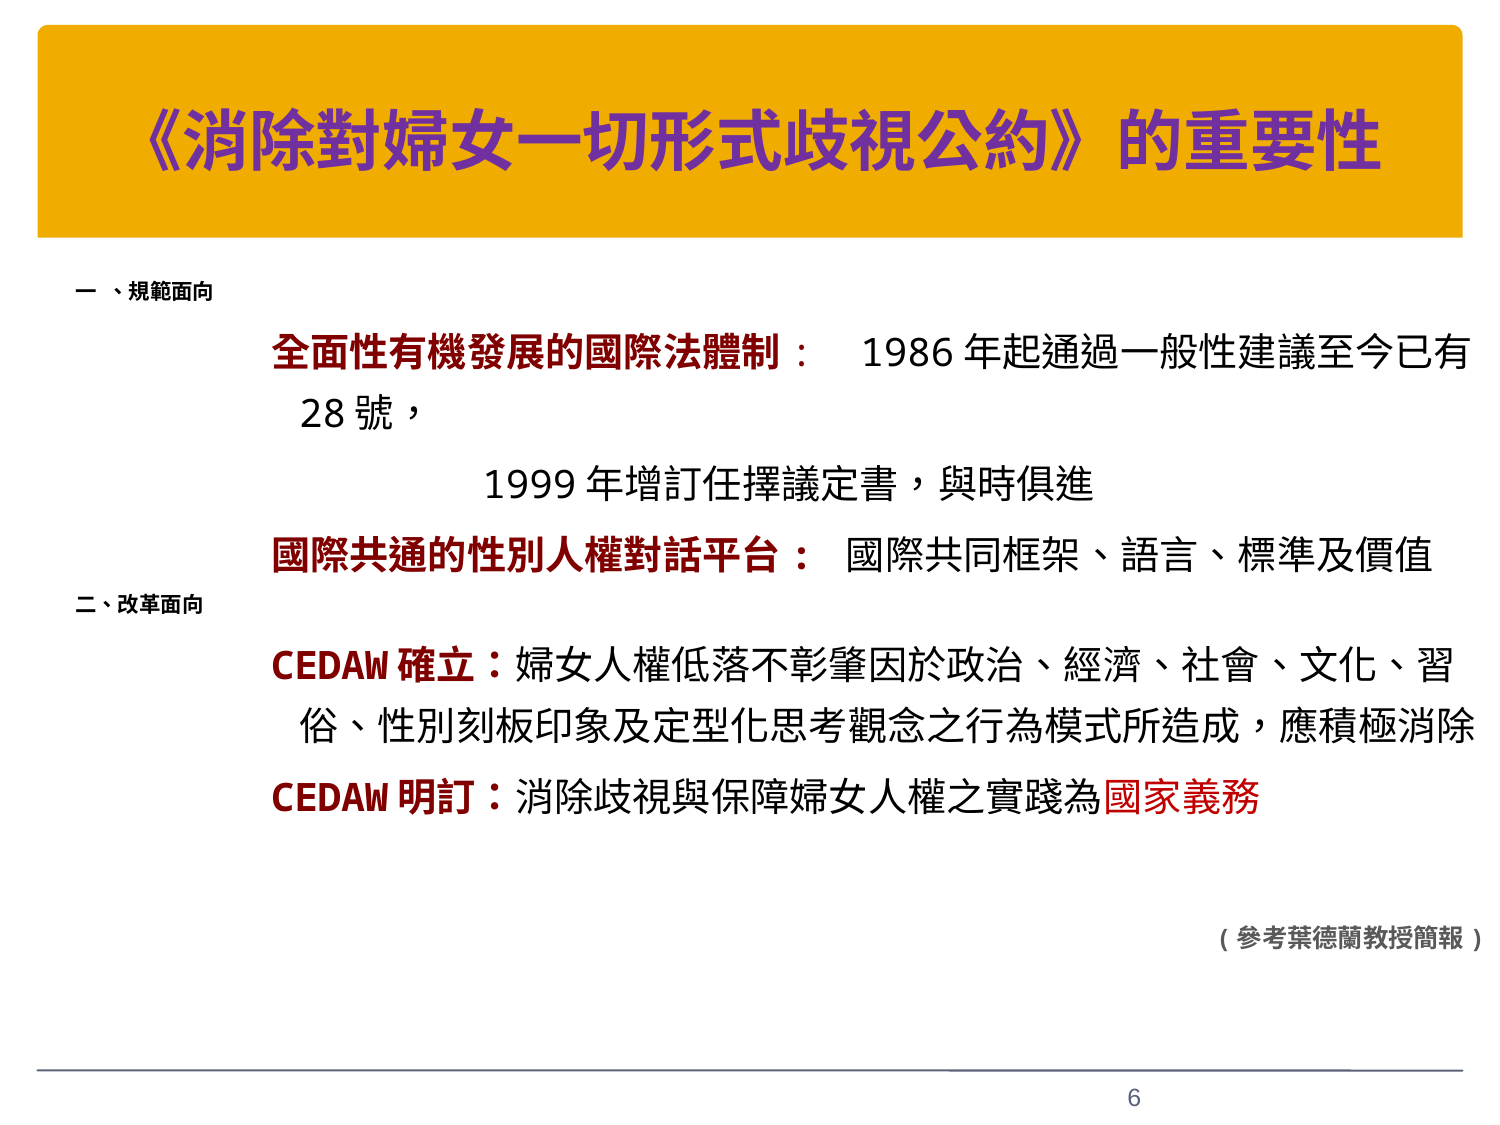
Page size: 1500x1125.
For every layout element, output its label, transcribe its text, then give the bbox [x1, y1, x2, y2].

text_box 6 [1112, 1069, 1463, 1123]
list 一 、規範面向 全面性有機發展的國際法體制: 1986年起通過一般性建議至今已有28號， 1999年增訂任擇議定書，與時俱進 國際共通的性別人權對話平台: 國際共同框架、語言、標準及價值 二、改革面向 CEDAW確立：婦女人權低落不彰肇因於政治、經濟、社會、文化、習俗、性別刻板印象及定型化思考觀念之行為模式所造成，應積極消除 CEDAW明訂：消除歧視與保障婦女人權之實踐為國家義務 (參考葉德蘭教授簡報) [17, 262, 1500, 1083]
title 《消除對婦女一切形式歧視公約》的重要性 [50, 45, 1451, 233]
